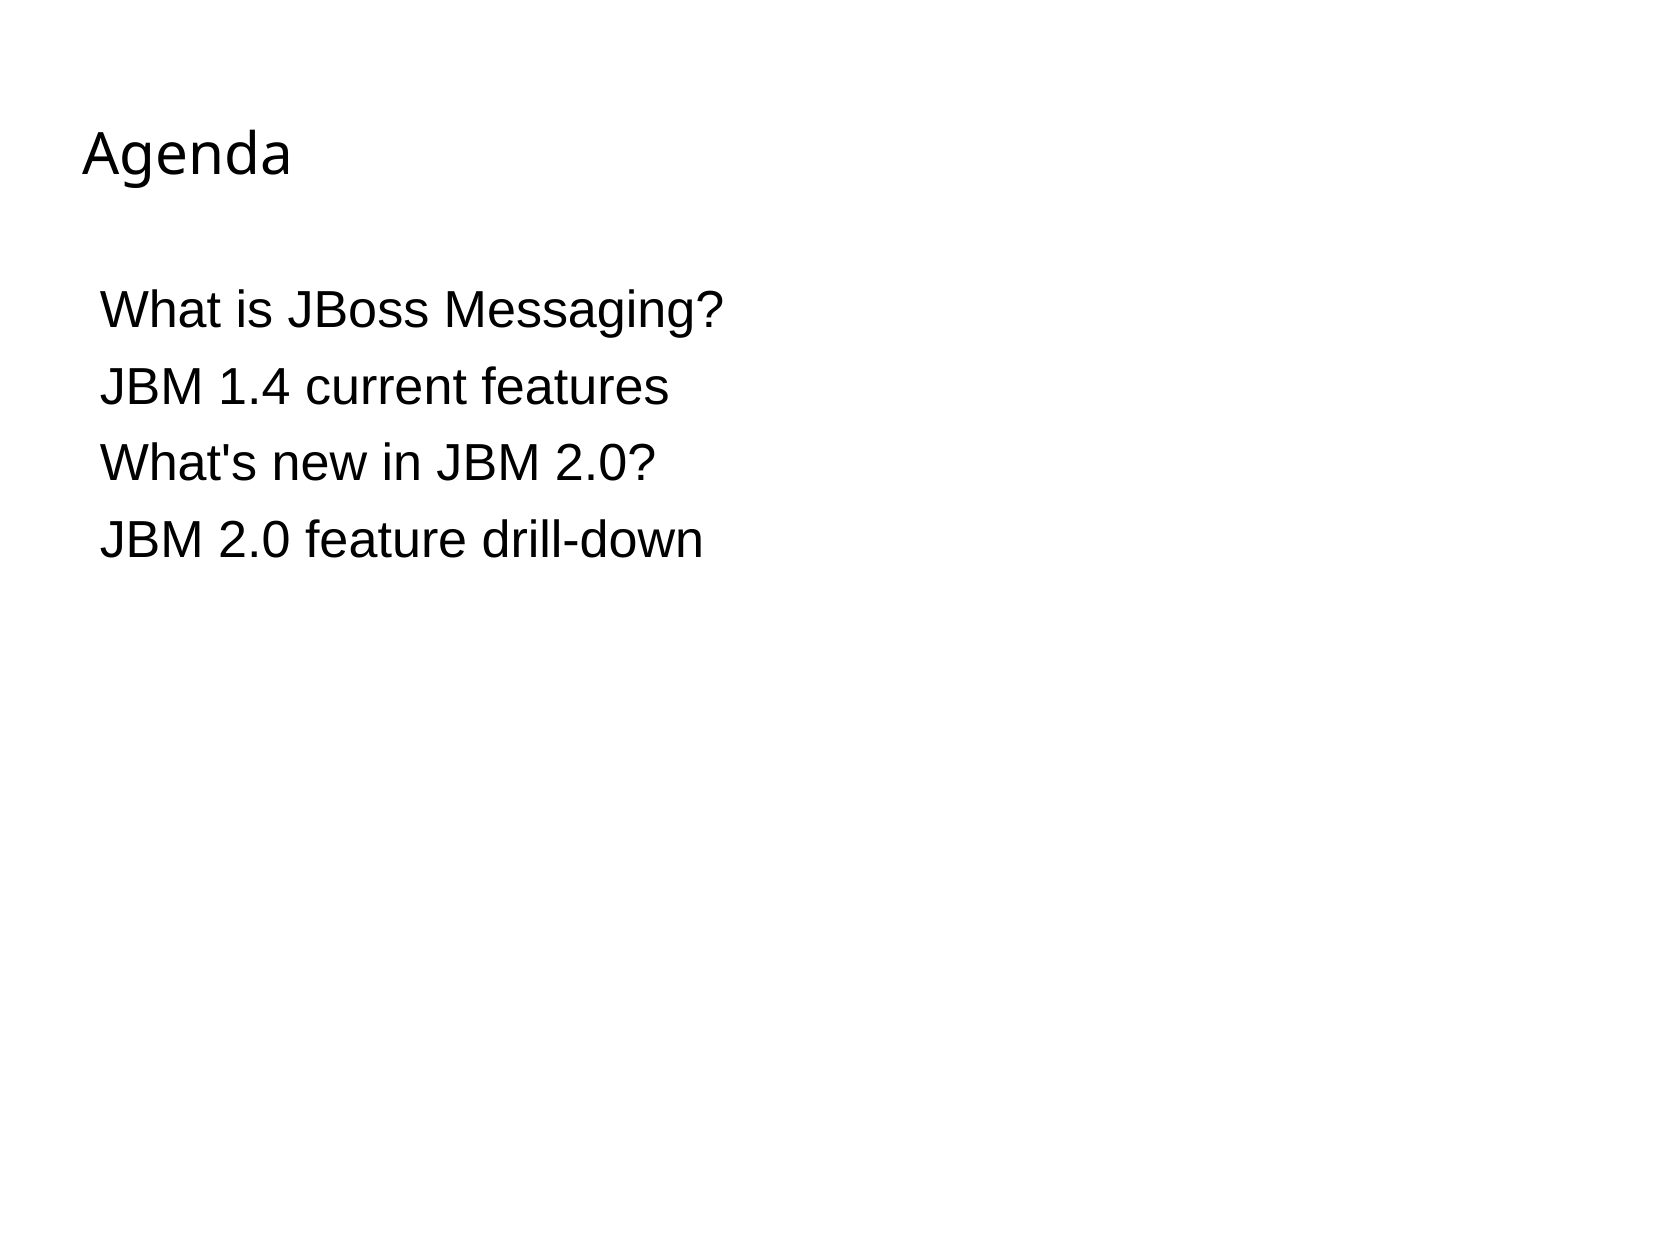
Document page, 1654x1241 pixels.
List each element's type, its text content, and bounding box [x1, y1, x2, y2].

title Agenda [82, 56, 1571, 249]
list What is JBoss Messaging? JBM 1.4 current features What's new in JBM 2.0? JBM 2.0 feature drill-down [82, 290, 1571, 1094]
